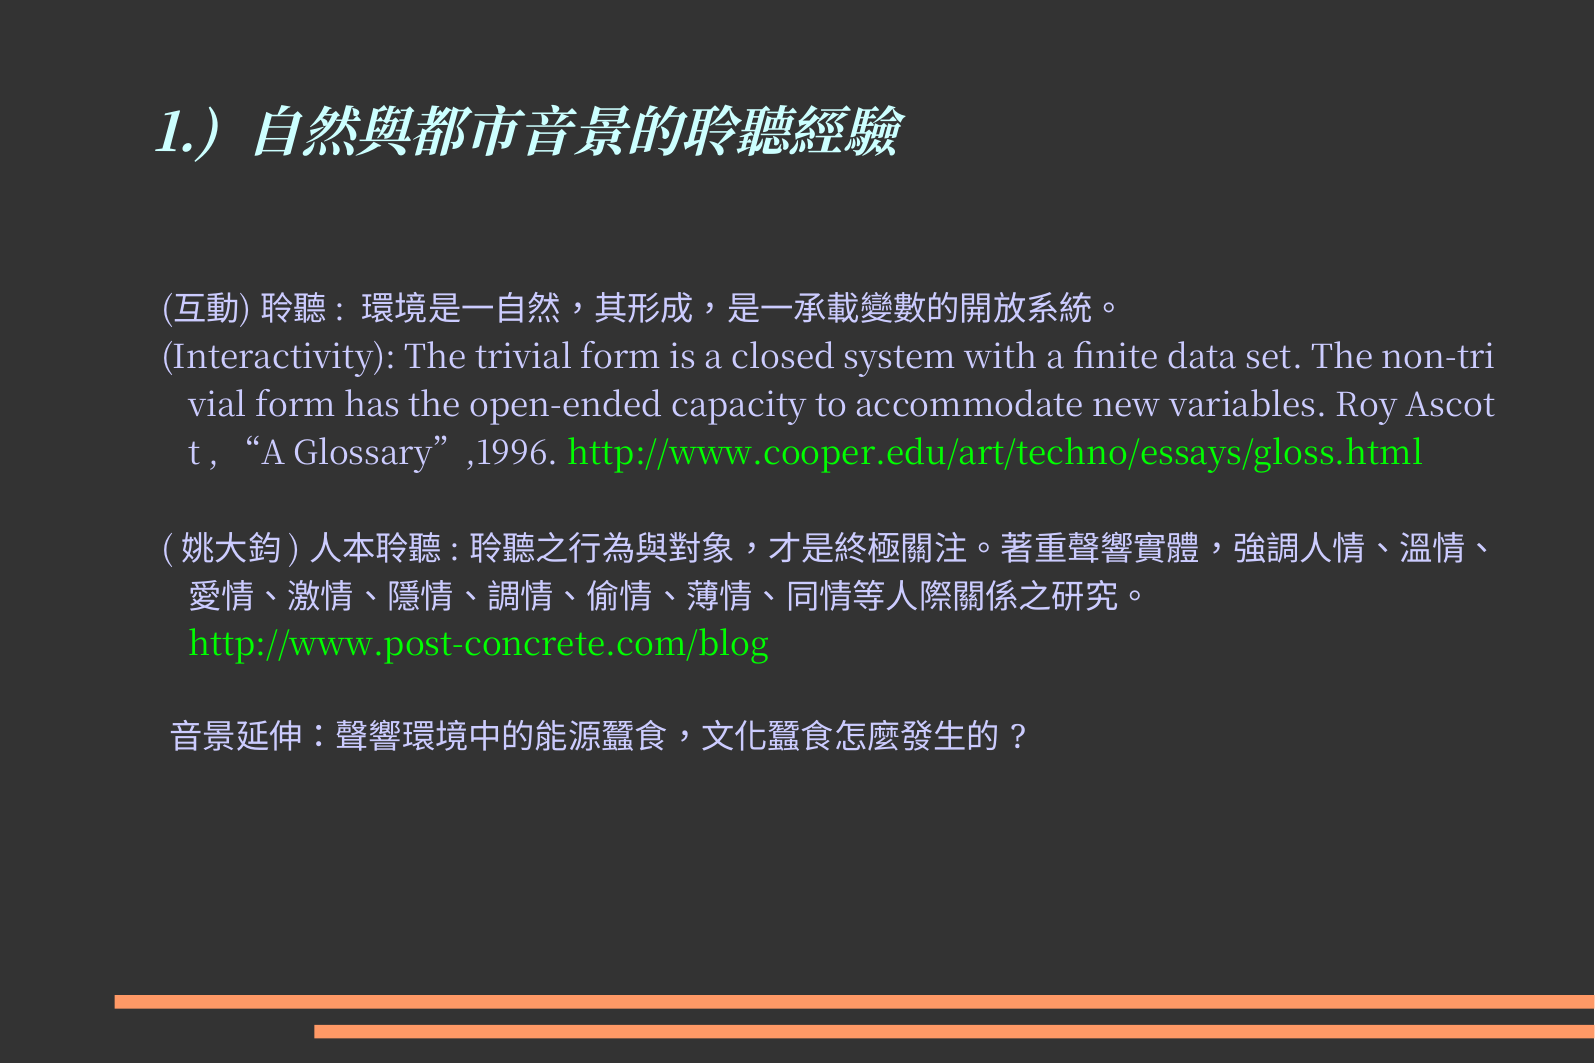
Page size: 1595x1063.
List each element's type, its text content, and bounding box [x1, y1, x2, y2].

subtitle (互動) 聆聽 : 環境是一自然，其形成，是一承載變數的開放系統。 (Interactivity): The trivial form is a closed system with a finite data set. The non-trivial form has the open-ended capacity to accommodate new variables. Roy Ascott , “A Glossary”,1996. http://www.cooper.edu/art/techno/essays/gloss.html ( 姚大鈞 ) 人本聆聽 : 聆聽之行為與對象，才是終極關注。著重聲響實體，強調人情、溫情、愛情、激情、隱情、調情、偷情、薄情、同情等人際關係之研究。http://www.post-concrete.com/blog 音景延伸：聲響環境中的能源蠶食，文化蠶食怎麼發生的? [117, 212, 1505, 829]
title 1.) 自然與都市音景的聆聽經驗 [117, 39, 1479, 212]
